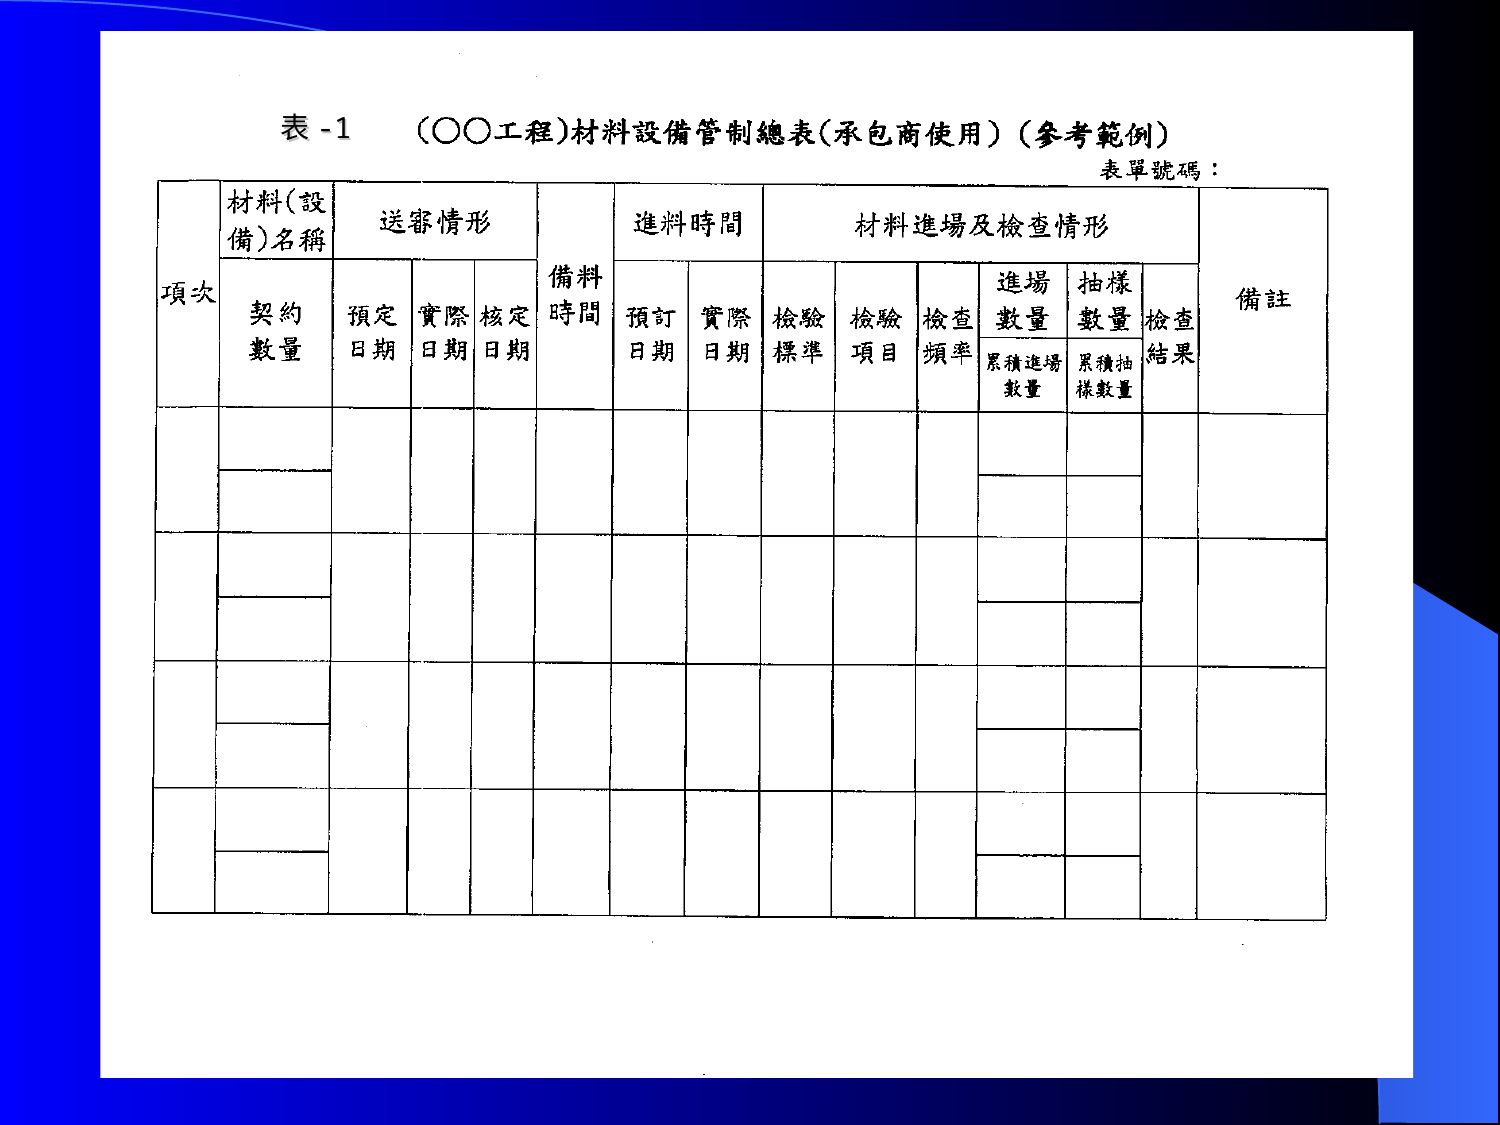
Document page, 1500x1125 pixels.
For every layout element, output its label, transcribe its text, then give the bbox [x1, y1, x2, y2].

text_box [1074, 1078, 1388, 1101]
picture [100, 31, 1414, 1078]
text_box 表-1 [265, 102, 355, 153]
